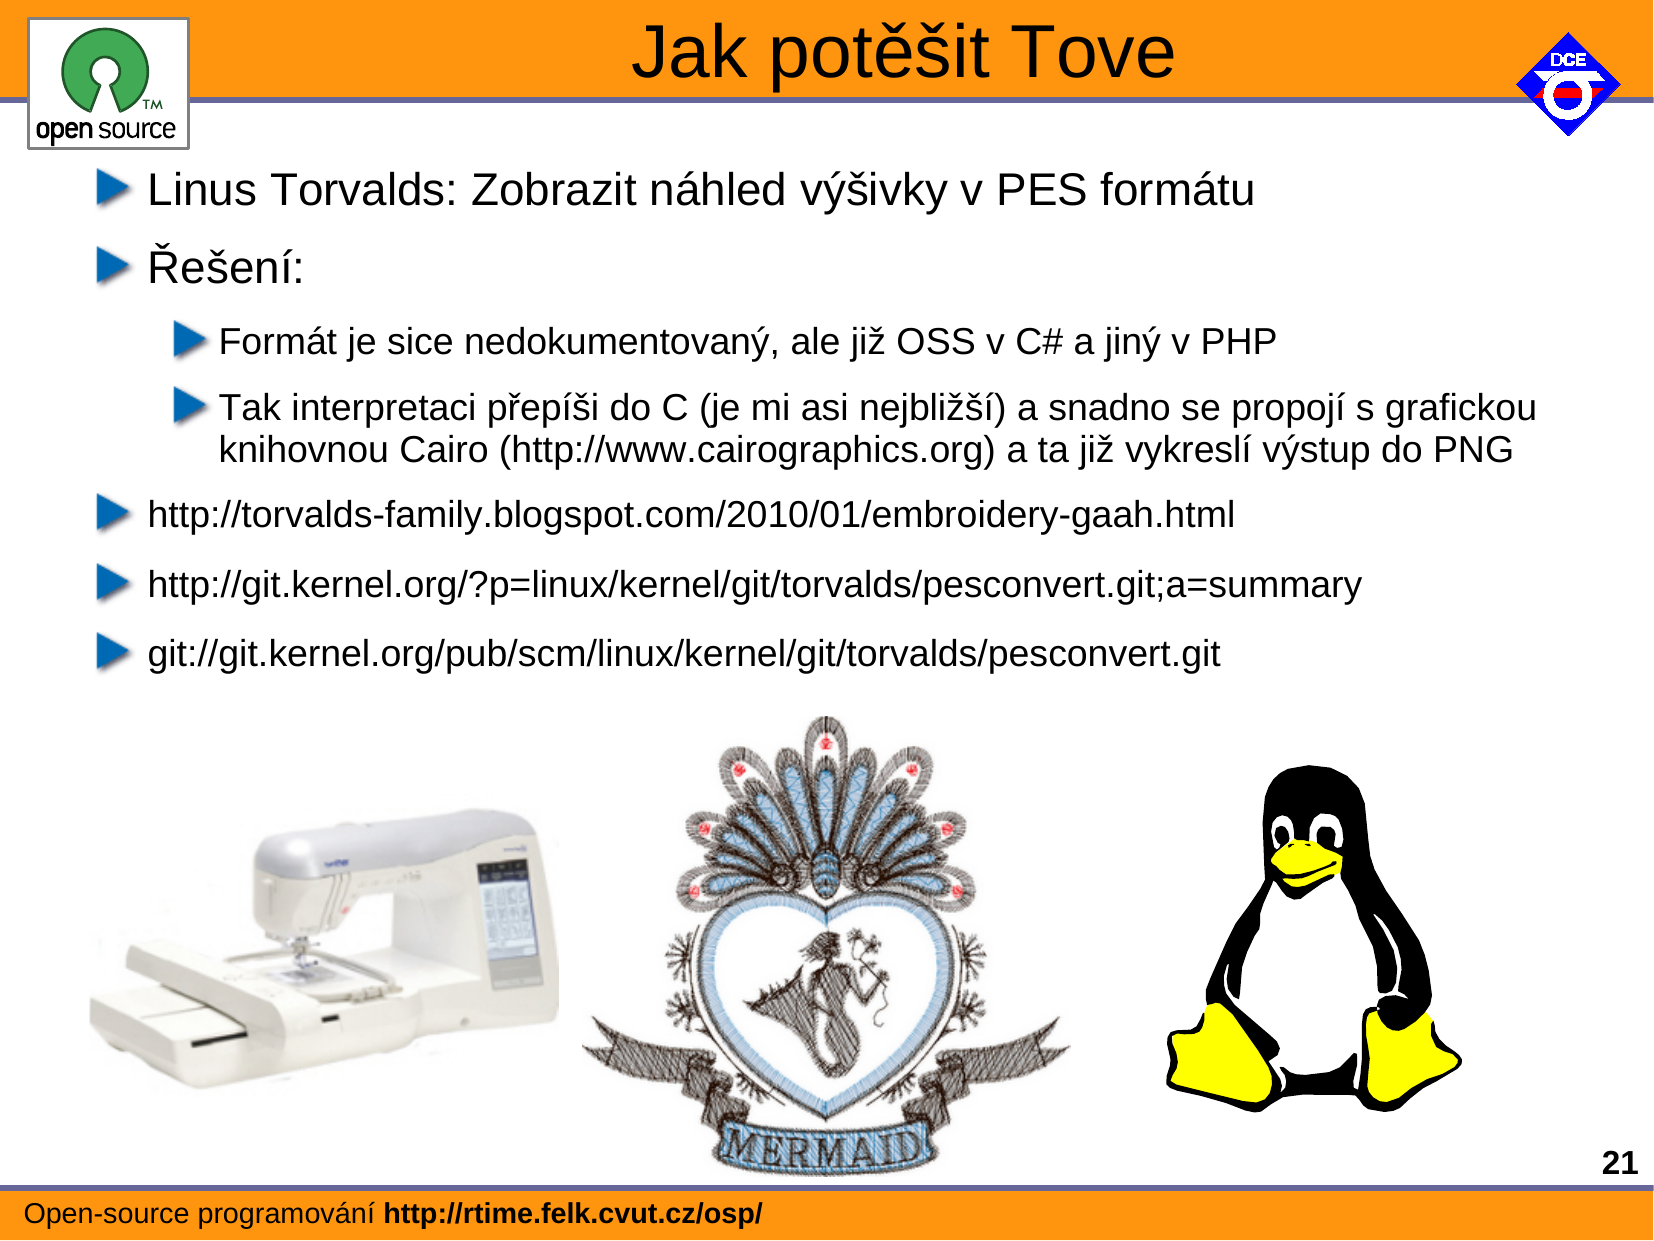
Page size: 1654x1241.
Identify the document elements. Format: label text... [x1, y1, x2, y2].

text_box [1166, 765, 1462, 1113]
list Linus Torvalds: Zobrazit náhled výšivky v PES formátu Řešení: Formát je sice nedokumentovaný, ale již OSS v C# a jiný v PHP Tak interpretaci přepíši do C (je mi asi nejbližší) a snadno se propojí s grafickou knihovnou Cairo (http://www.cairographics.org) a ta již vykreslí výstup do PNG http://torvalds-family.blogspot.com/2010/01/embroidery-gaah.html http://git.kernel.org/?p=linux/kernel/git/torvalds/pesconvert.git;a=summary git://git.kernel.org/pub/scm/linux/kernel/git/torvalds/pesconvert.git [76, 163, 1577, 758]
picture [582, 716, 1071, 1177]
picture [89, 794, 559, 1099]
title Jak potěšit Tove [178, 4, 1631, 98]
